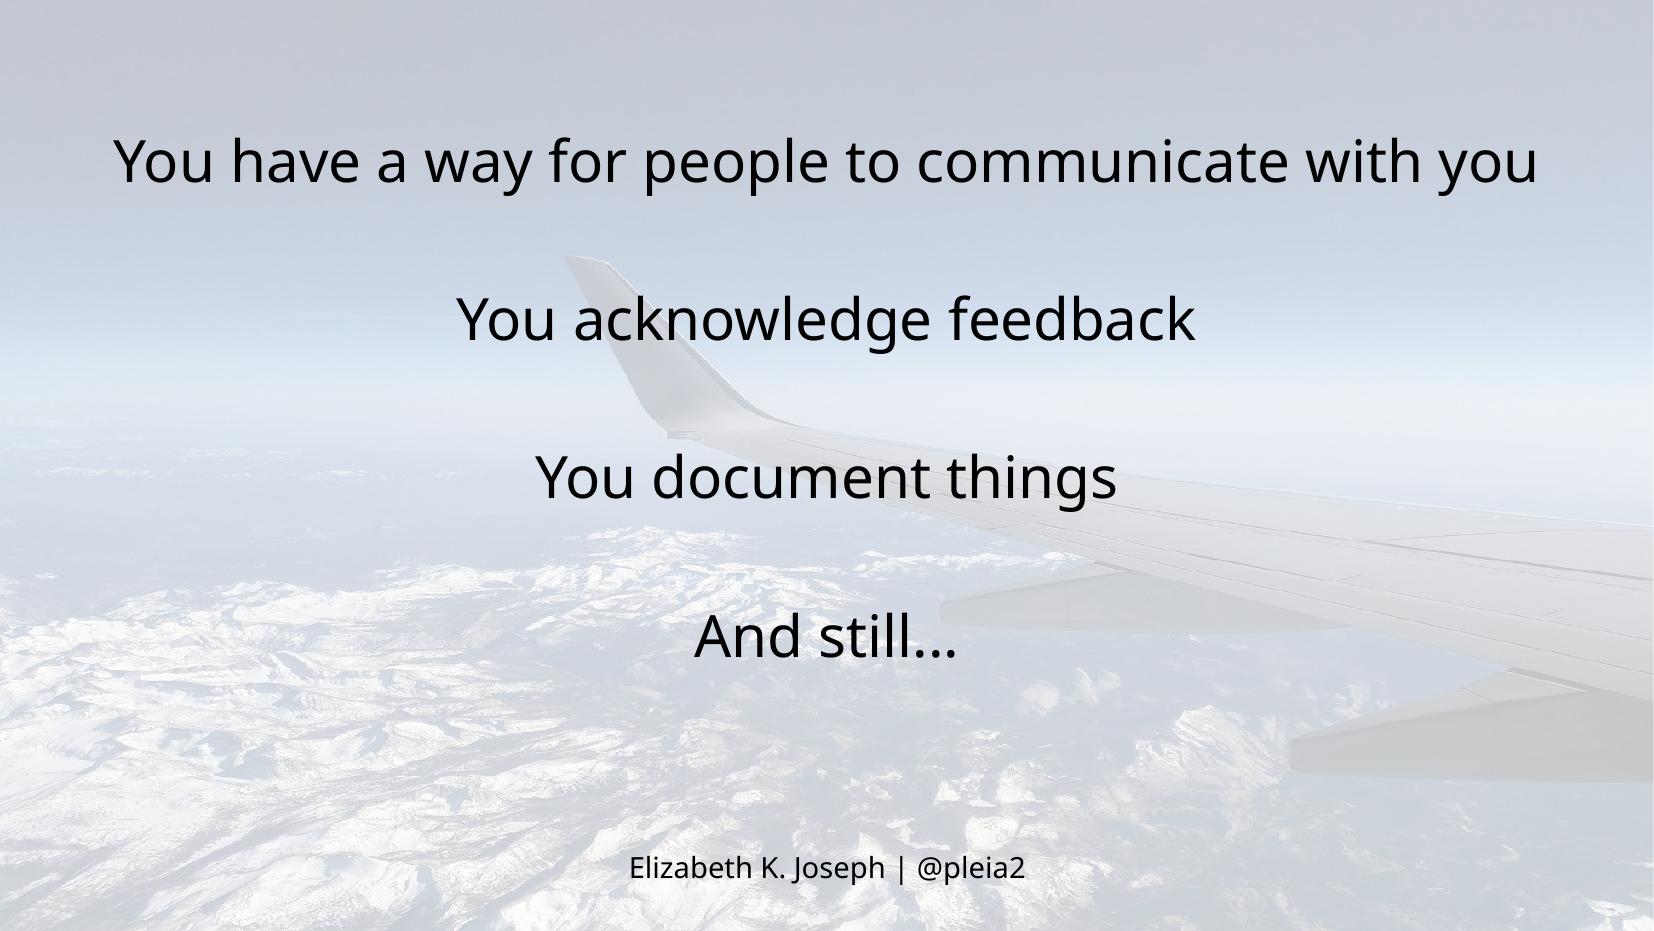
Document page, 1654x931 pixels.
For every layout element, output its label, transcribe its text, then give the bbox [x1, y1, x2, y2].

picture [0, 0, 1654, 931]
subtitle You have a way for people to communicate with you You acknowledge feedback You document things And still... [82, 37, 1571, 758]
